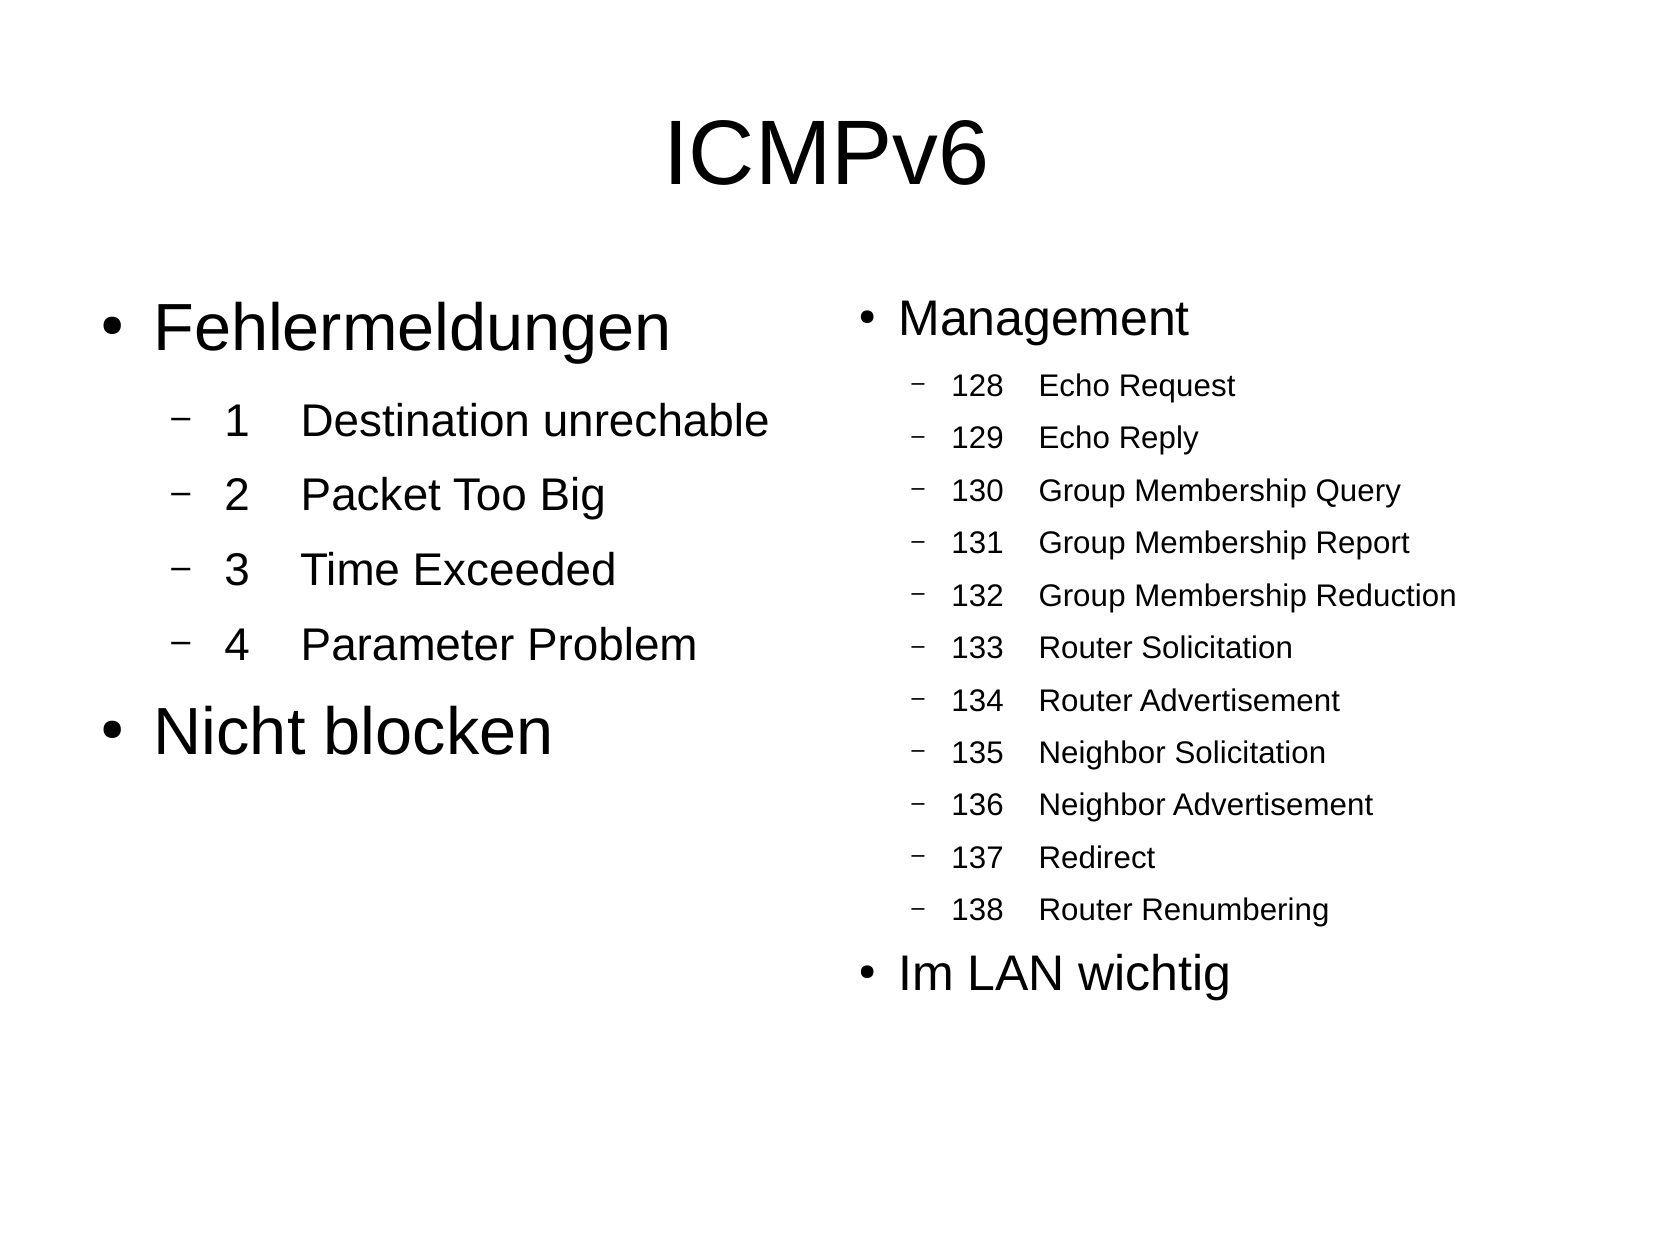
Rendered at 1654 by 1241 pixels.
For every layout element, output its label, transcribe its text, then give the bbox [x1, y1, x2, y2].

title ICMPv6 [82, 49, 1571, 257]
list Management 128 Echo Request 129 Echo Reply 130 Group Membership Query 131 Group Membership Report 132 Group Membership Reduction 133 Router Solicitation 134 Router Advertisement 135 Neighbor Solicitation 136 Neighbor Advertisement 137 Redirect 138 Router Renumbering Im LAN wichtig [845, 290, 1572, 1010]
list Fehlermeldungen 1 Destination unrechable 2 Packet Too Big 3 Time Exceeded 4 Parameter Problem Nicht blocken [82, 290, 809, 1010]
